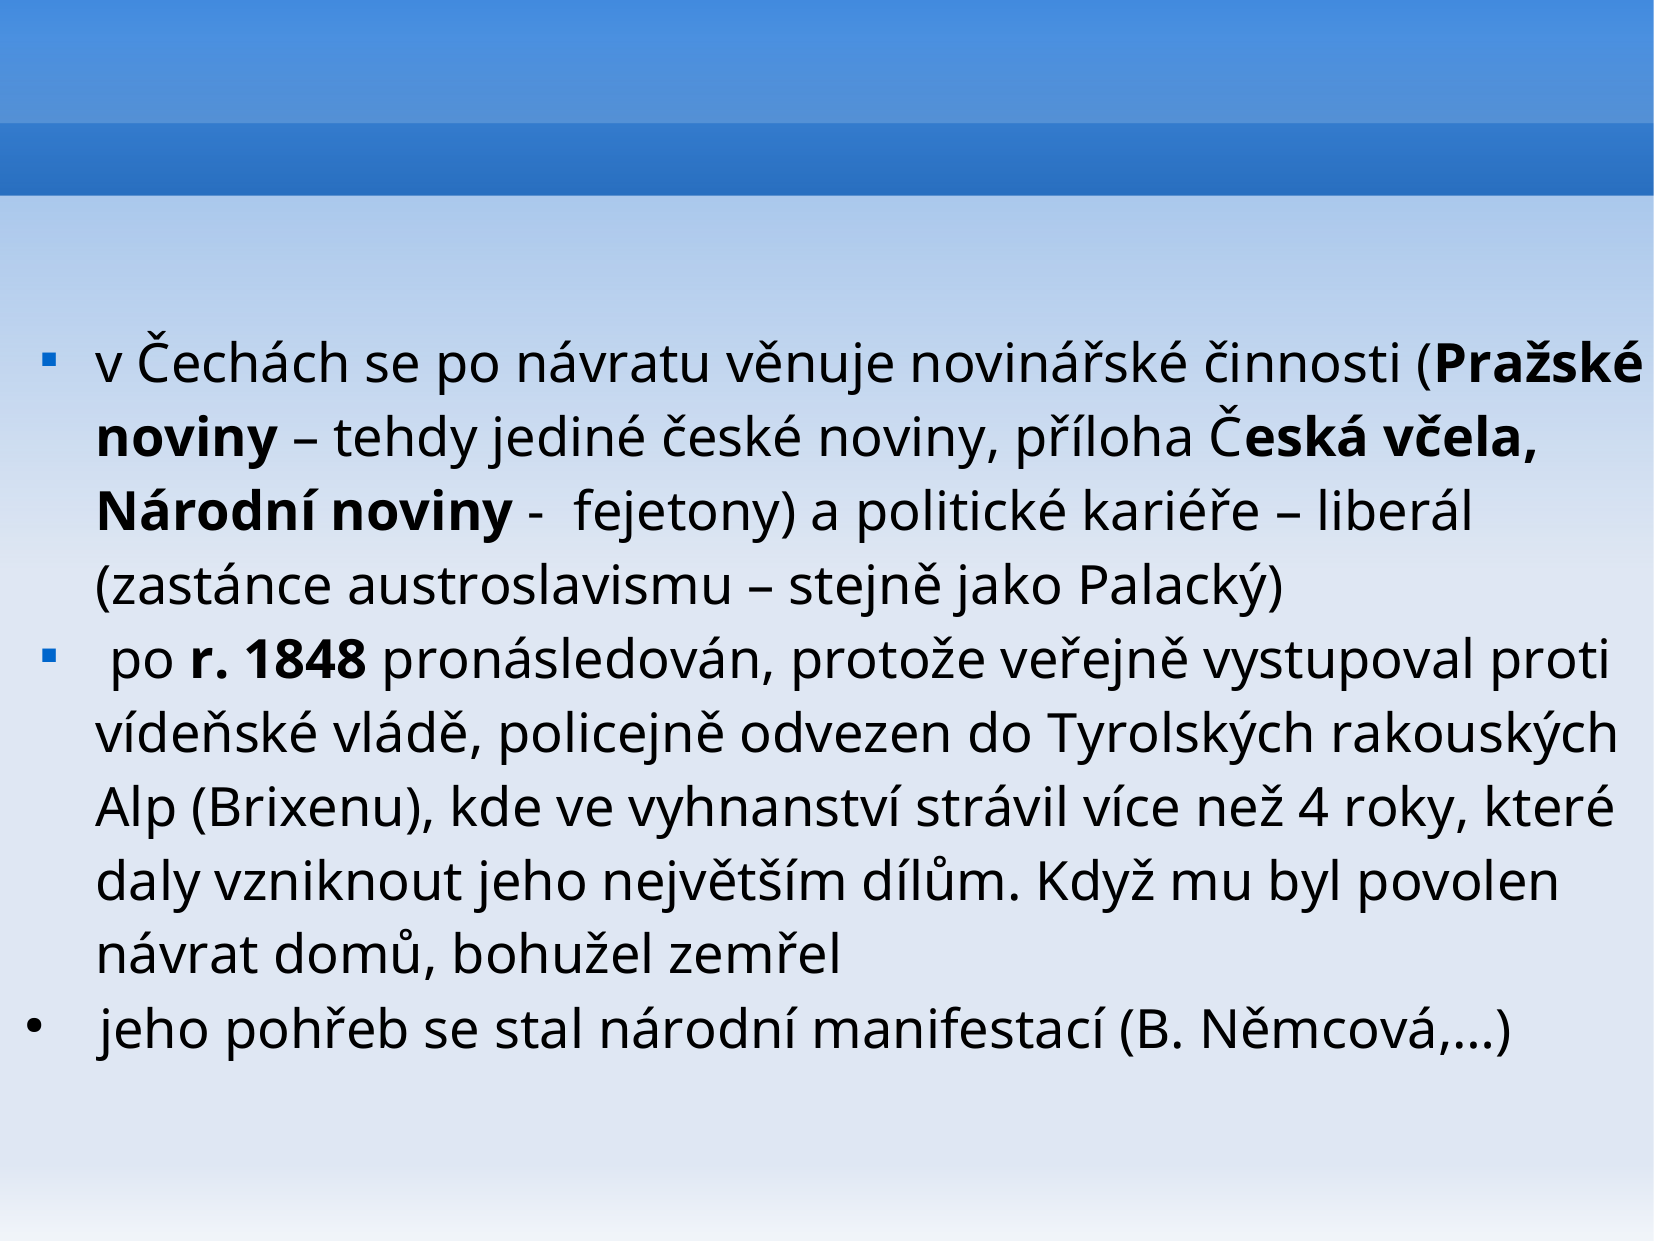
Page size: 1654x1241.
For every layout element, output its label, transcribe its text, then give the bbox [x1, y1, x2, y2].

text_box v Čechách se po návratu věnuje novinářské činnosti (Pražské noviny – tehdy jediné české noviny, příloha Česká včela, Národní noviny - fejetony) a politické kariéře – liberál (zastánce austroslavismu – stejně jako Palacký) po r. 1848 pronásledován, protože veřejně vystupoval proti vídeňské vládě, policejně odvezen do Tyrolských rakouských Alp (Brixenu), kde ve vyhnanství strávil více než 4 roky, které daly vzniknout jeho největším dílům. Když mu byl povolen návrat domů, bohužel zemřel jeho pohřeb se stal národní manifestací (B. Němcová,…) [9, 316, 1654, 1049]
picture [0, 0, 1654, 1241]
